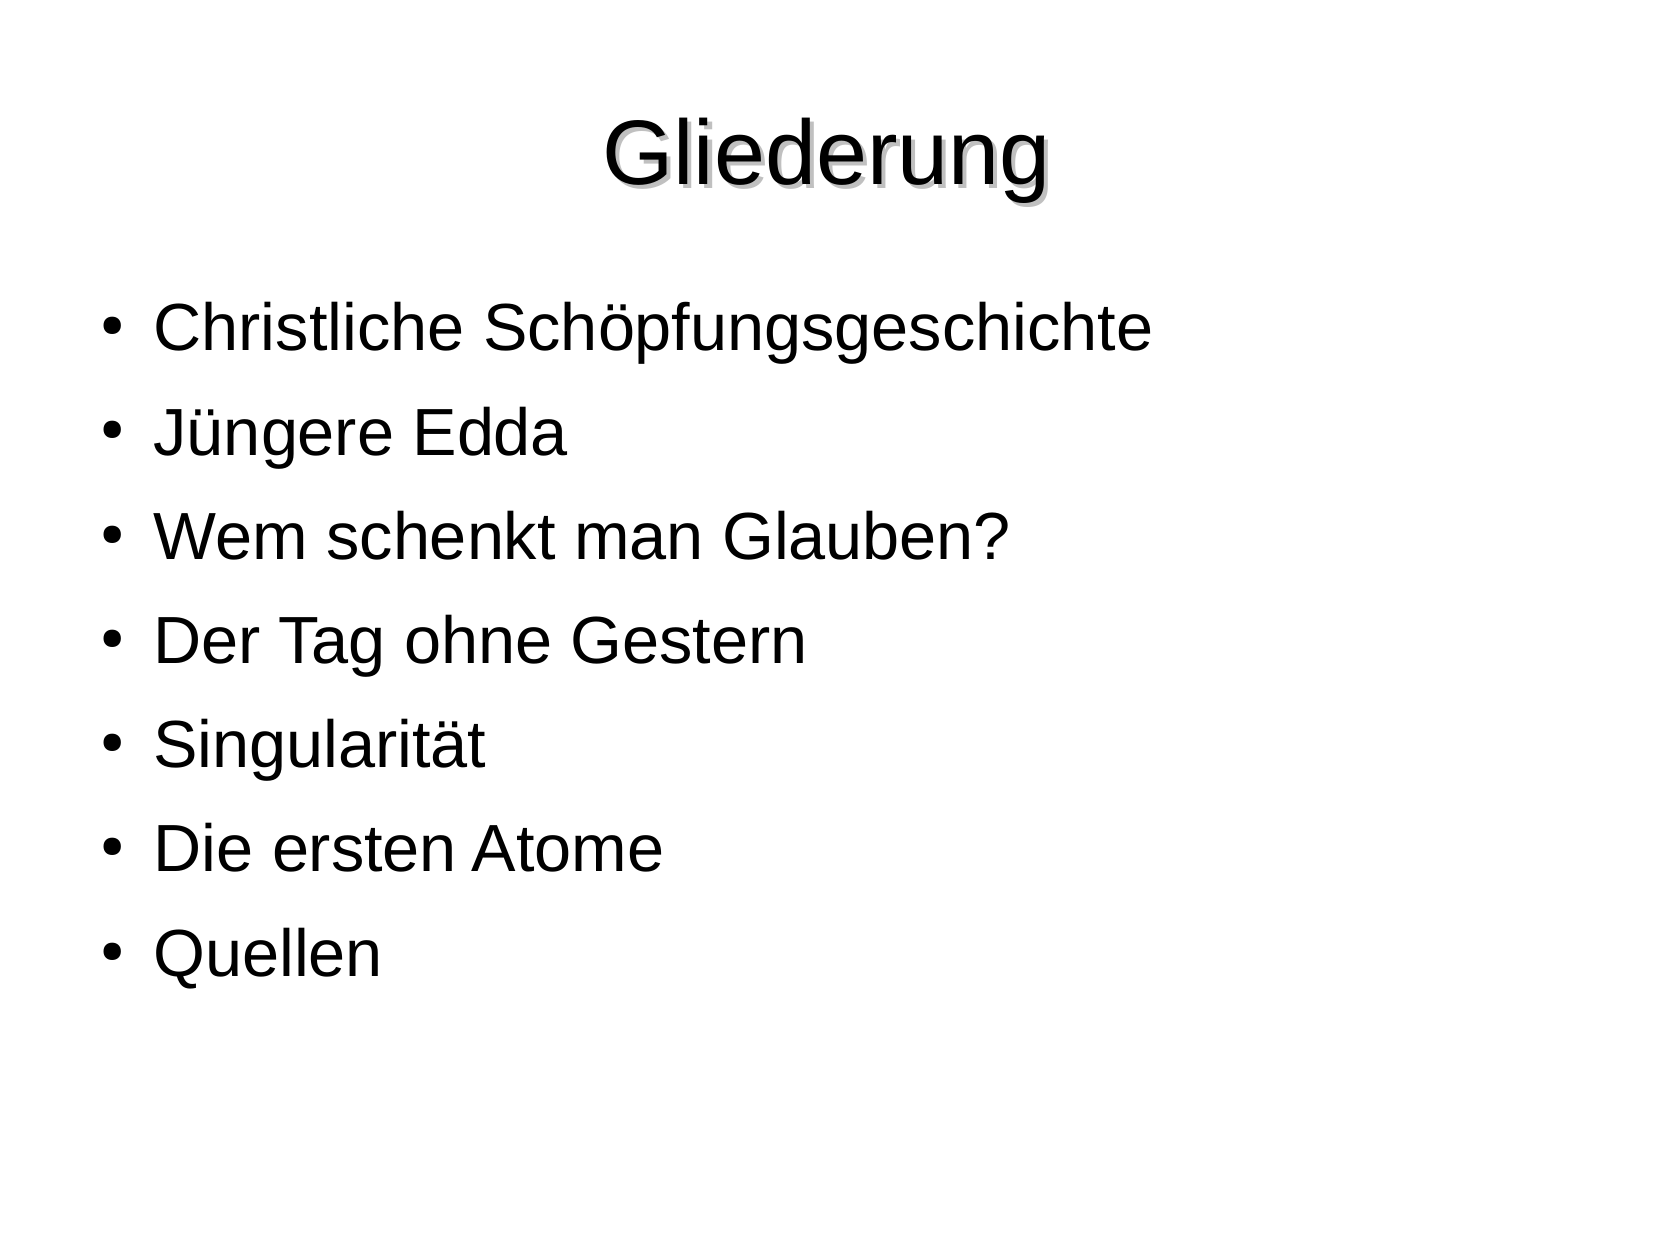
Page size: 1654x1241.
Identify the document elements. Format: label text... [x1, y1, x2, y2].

list Christliche Schöpfungsgeschichte Jüngere Edda Wem schenkt man Glauben? Der Tag ohne Gestern Singularität Die ersten Atome Quellen [82, 290, 1571, 1109]
title Gliederung [82, 49, 1571, 257]
